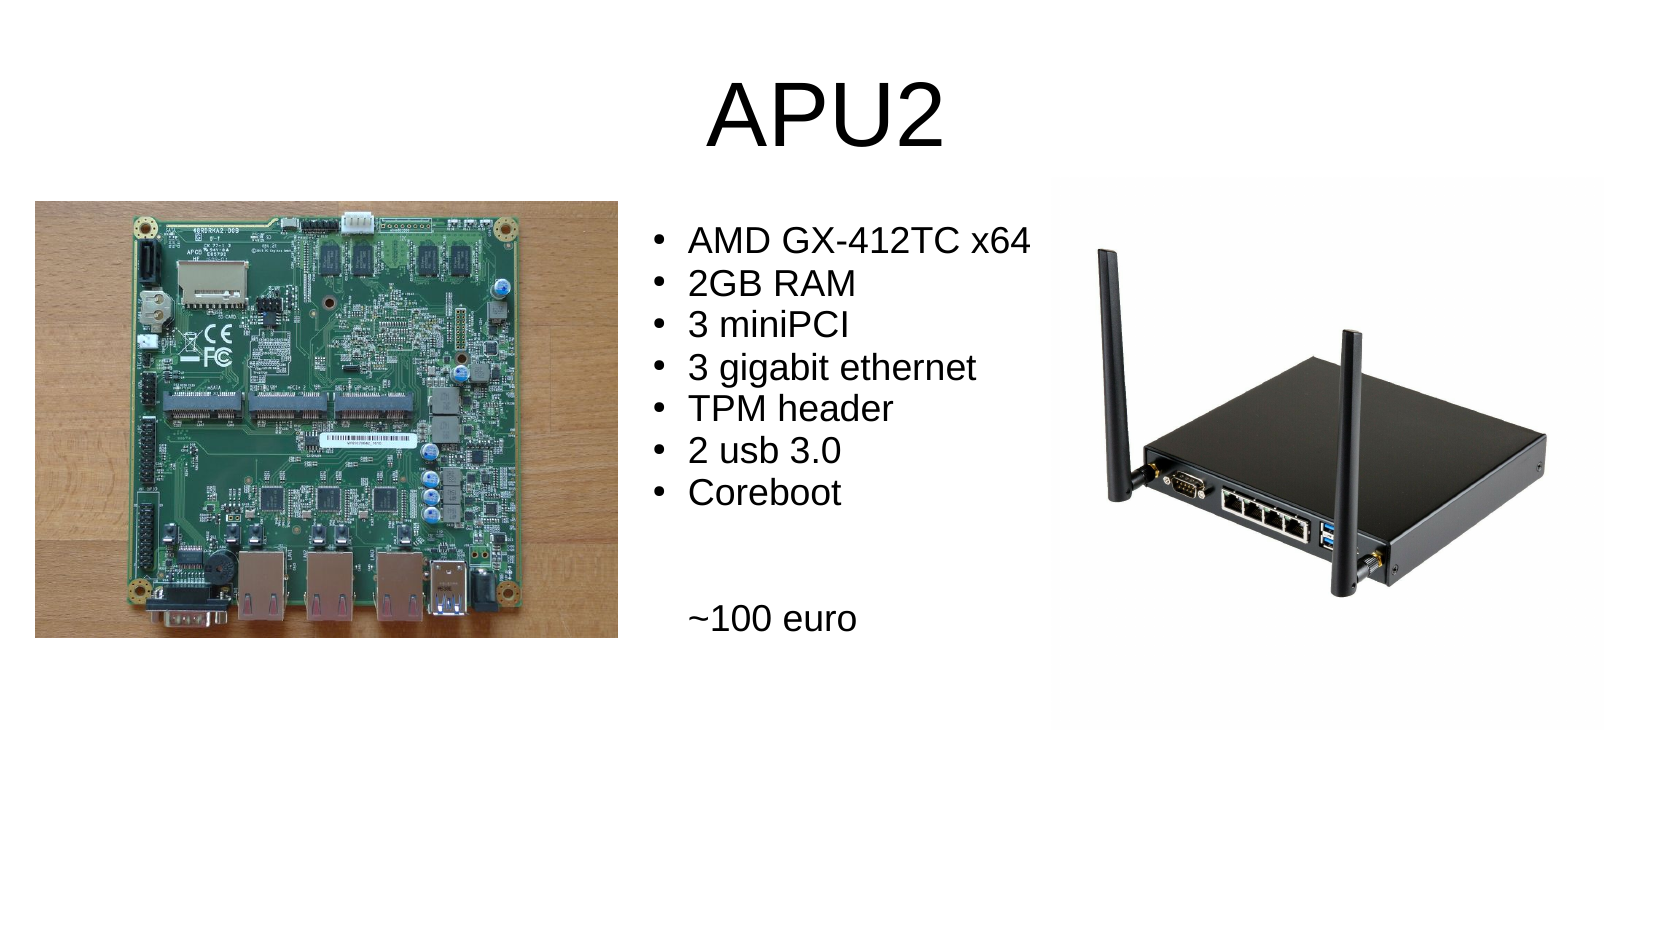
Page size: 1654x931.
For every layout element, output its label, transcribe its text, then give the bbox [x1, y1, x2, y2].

text_box AMD GX-412TC x64 2GB RAM 3 miniPCI 3 gigabit ethernet TPM header 2 usb 3.0 Coreboot ~100 euro [637, 212, 1063, 648]
title APU2 [82, 37, 1571, 193]
picture [1051, 177, 1604, 730]
picture [35, 201, 618, 638]
